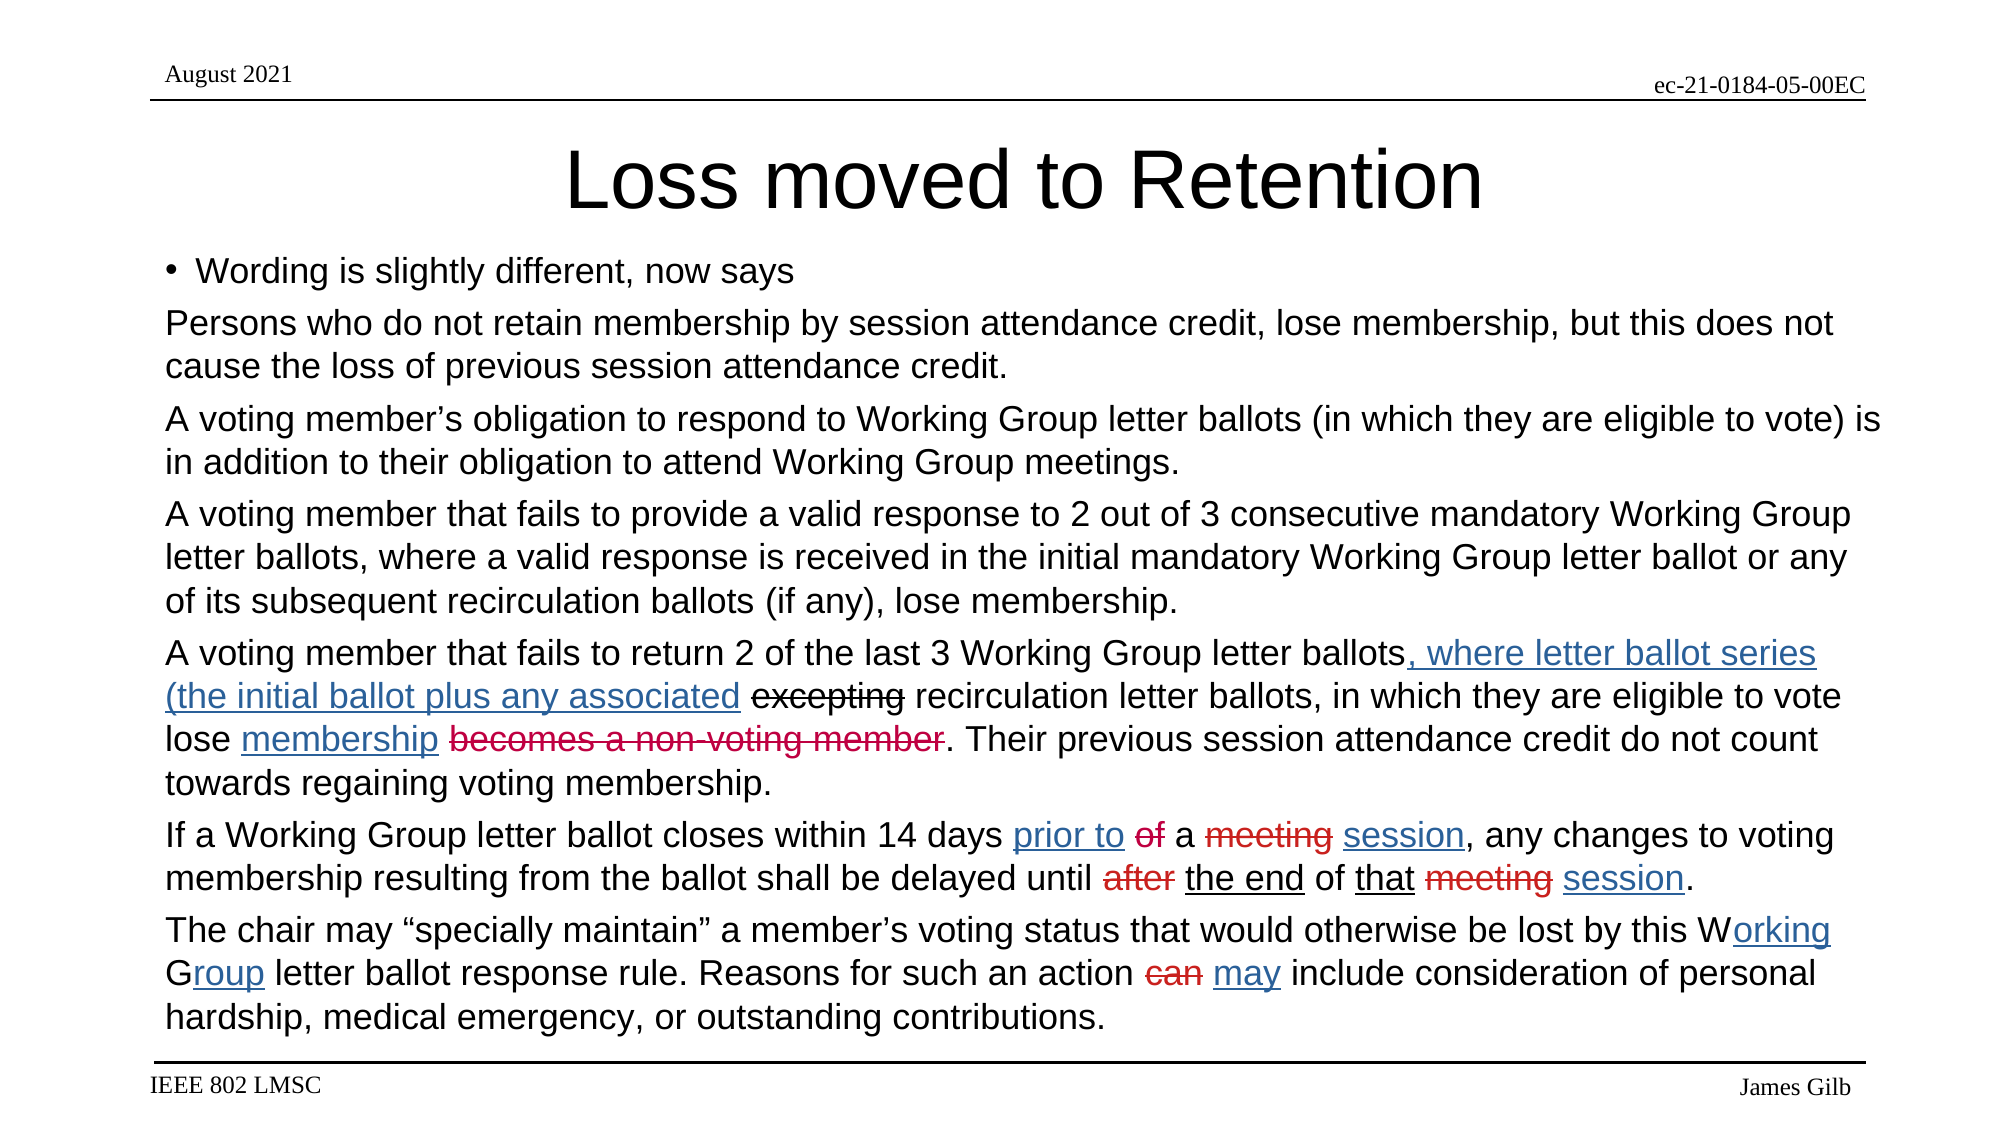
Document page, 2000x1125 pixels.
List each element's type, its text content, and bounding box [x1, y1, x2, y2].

title Loss moved to Retention [149, 112, 1900, 238]
list Wording is slightly different, now says Persons who do not retain membership by session attendance credit, lose membership, but this does not cause the loss of previous session attendance credit. A voting member’s obligation to respond to Working Group letter ballots (in which they are eligible to vote) is in addition to their obligation to attend Working Group meetings. A voting member that fails to provide a valid response to 2 out of 3 consecutive mandatory Working Group letter ballots, where a valid response is received in the initial mandatory Working Group letter ballot or any of its subsequent recirculation ballots (if any), lose membership. A voting member that fails to return 2 of the last 3 Working Group letter ballots, where letter ballot series (the initial ballot plus any associated excepting recirculation letter ballots, in which they are eligible to vote lose membership becomes a non-voting member. Their previous session attendance credit do not count towards regaining voting membership. If a Working Group letter ballot closes within 14 days prior to of a meeting session, any changes to voting membership resulting from the ballot shall be delayed until after the end of that meeting session. The chair may “specially maintain” a member’s voting status that would otherwise be lost by this Working Group letter ballot response rule. Reasons for such an action can may include consideration of personal hardship, medical emergency, or outstanding contributions. [150, 239, 1900, 1051]
